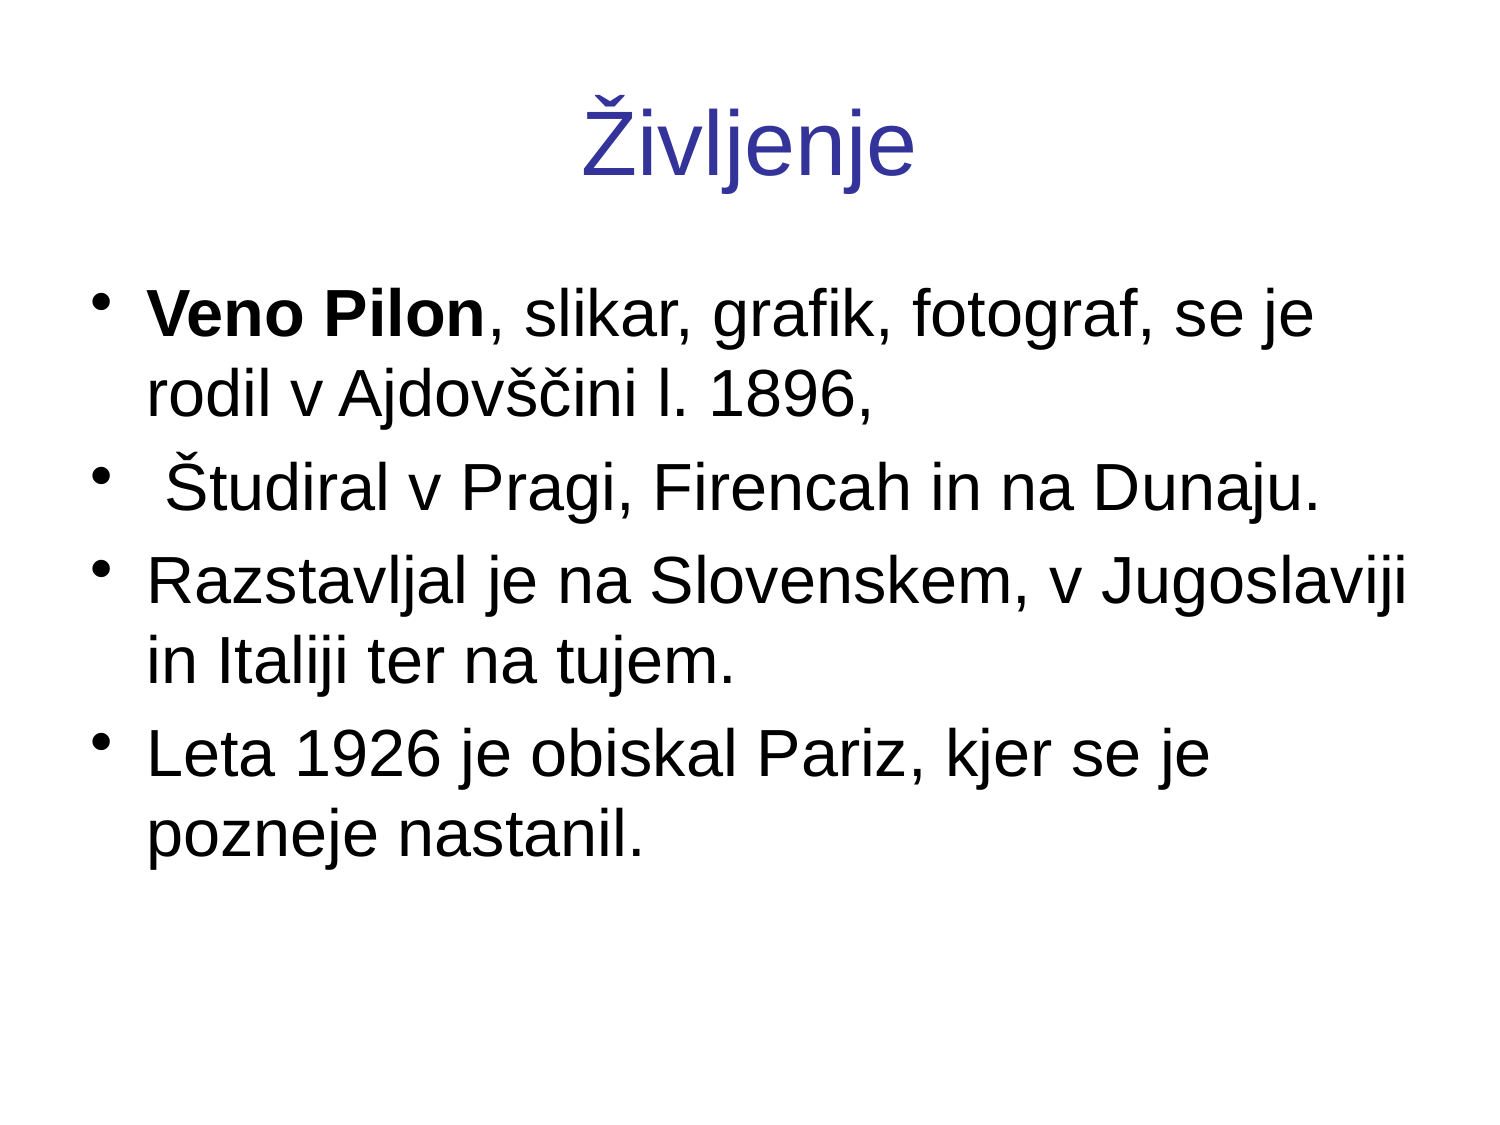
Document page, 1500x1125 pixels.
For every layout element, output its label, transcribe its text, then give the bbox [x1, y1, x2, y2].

list Veno Pilon, slikar, grafik, fotograf, se je rodil v Ajdovščini l. 1896, Študiral v Pragi, Firencah in na Dunaju. Razstavljal je na Slovenskem, v Jugoslaviji in Italiji ter na tujem. Leta 1926 je obiskal Pariz, kjer se je pozneje nastanil. [75, 262, 1425, 1005]
title Življenje [75, 45, 1425, 233]
